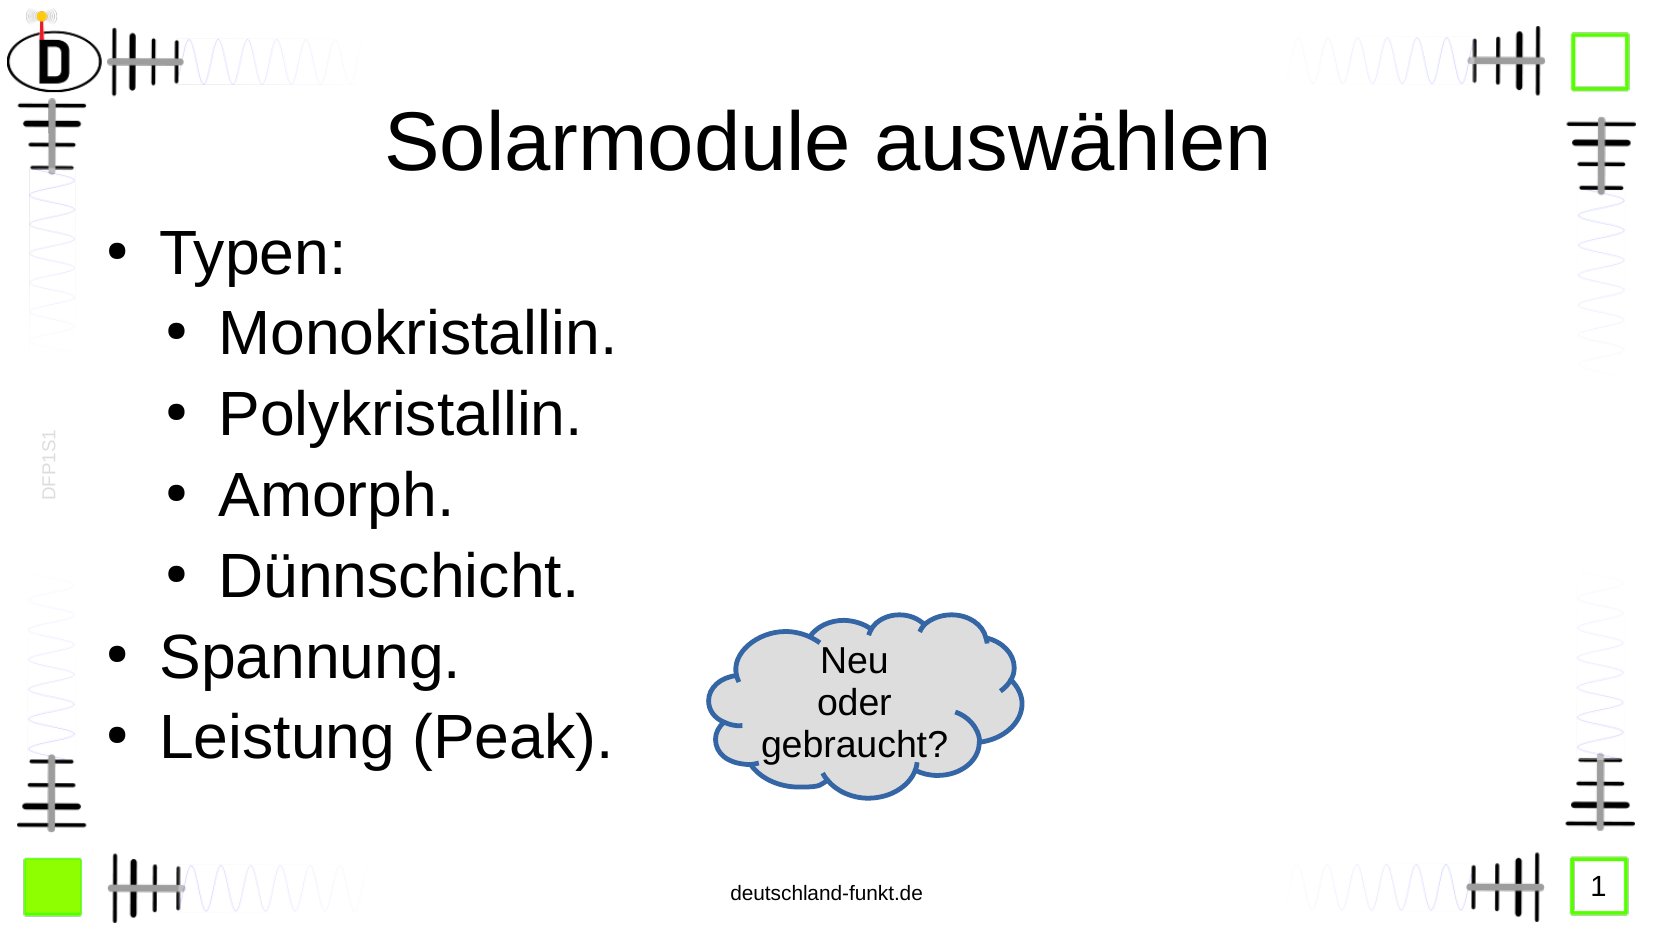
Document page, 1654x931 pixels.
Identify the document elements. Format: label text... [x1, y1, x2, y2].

picture [1286, 26, 1636, 377]
text_box Neu oder gebraucht? [708, 614, 1023, 799]
list Typen: Monokristallin. Polykristallin. Amorph. Dünnschicht. Spannung. Leistung (Peak). [88, 217, 1569, 834]
picture [1285, 571, 1635, 922]
text_box DFP1S1 [31, 398, 67, 532]
picture [17, 573, 367, 923]
picture [7, 8, 362, 353]
text_box [25, 859, 80, 913]
title Solarmodule auswählen [87, 90, 1570, 193]
